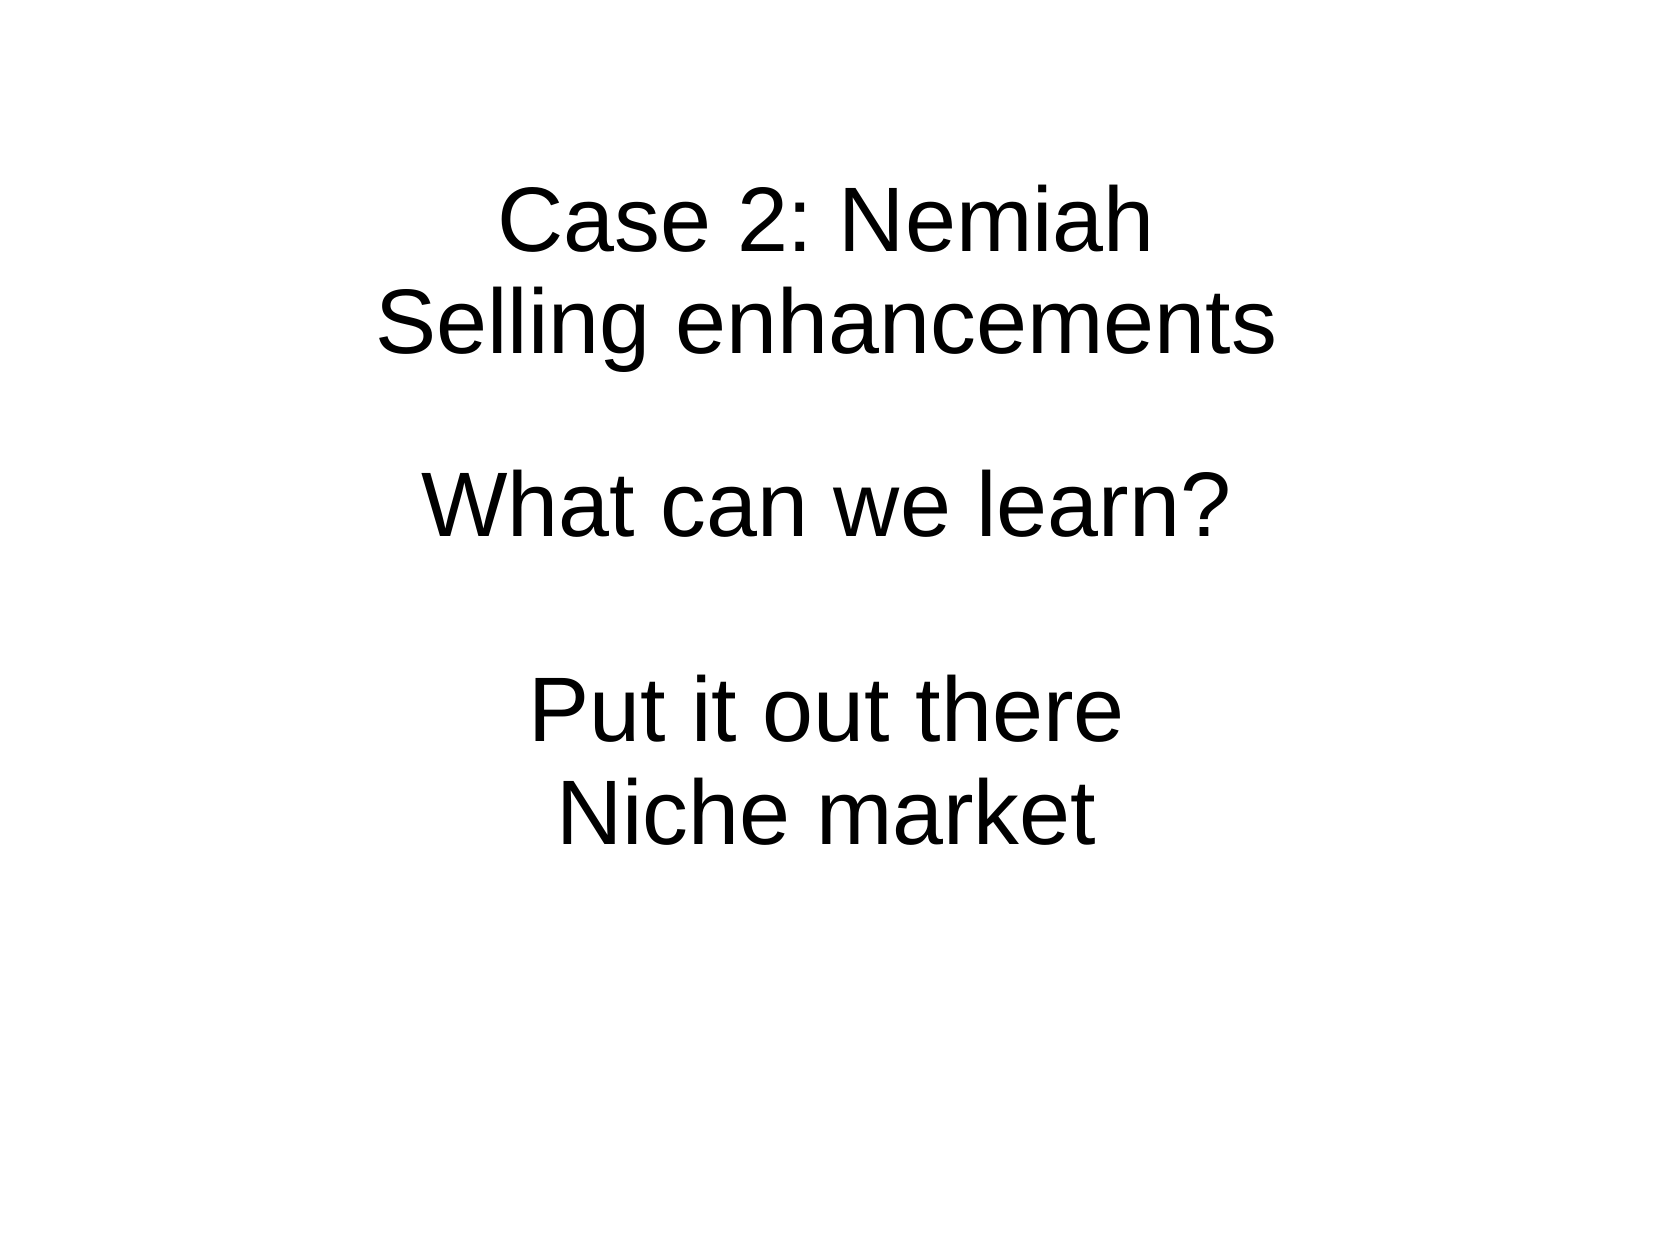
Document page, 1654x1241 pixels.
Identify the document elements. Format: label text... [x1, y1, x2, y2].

title What can we learn? Put it out there Niche market [82, 453, 1571, 1069]
title Case 2: Nemiah Selling enhancements [82, 167, 1571, 375]
